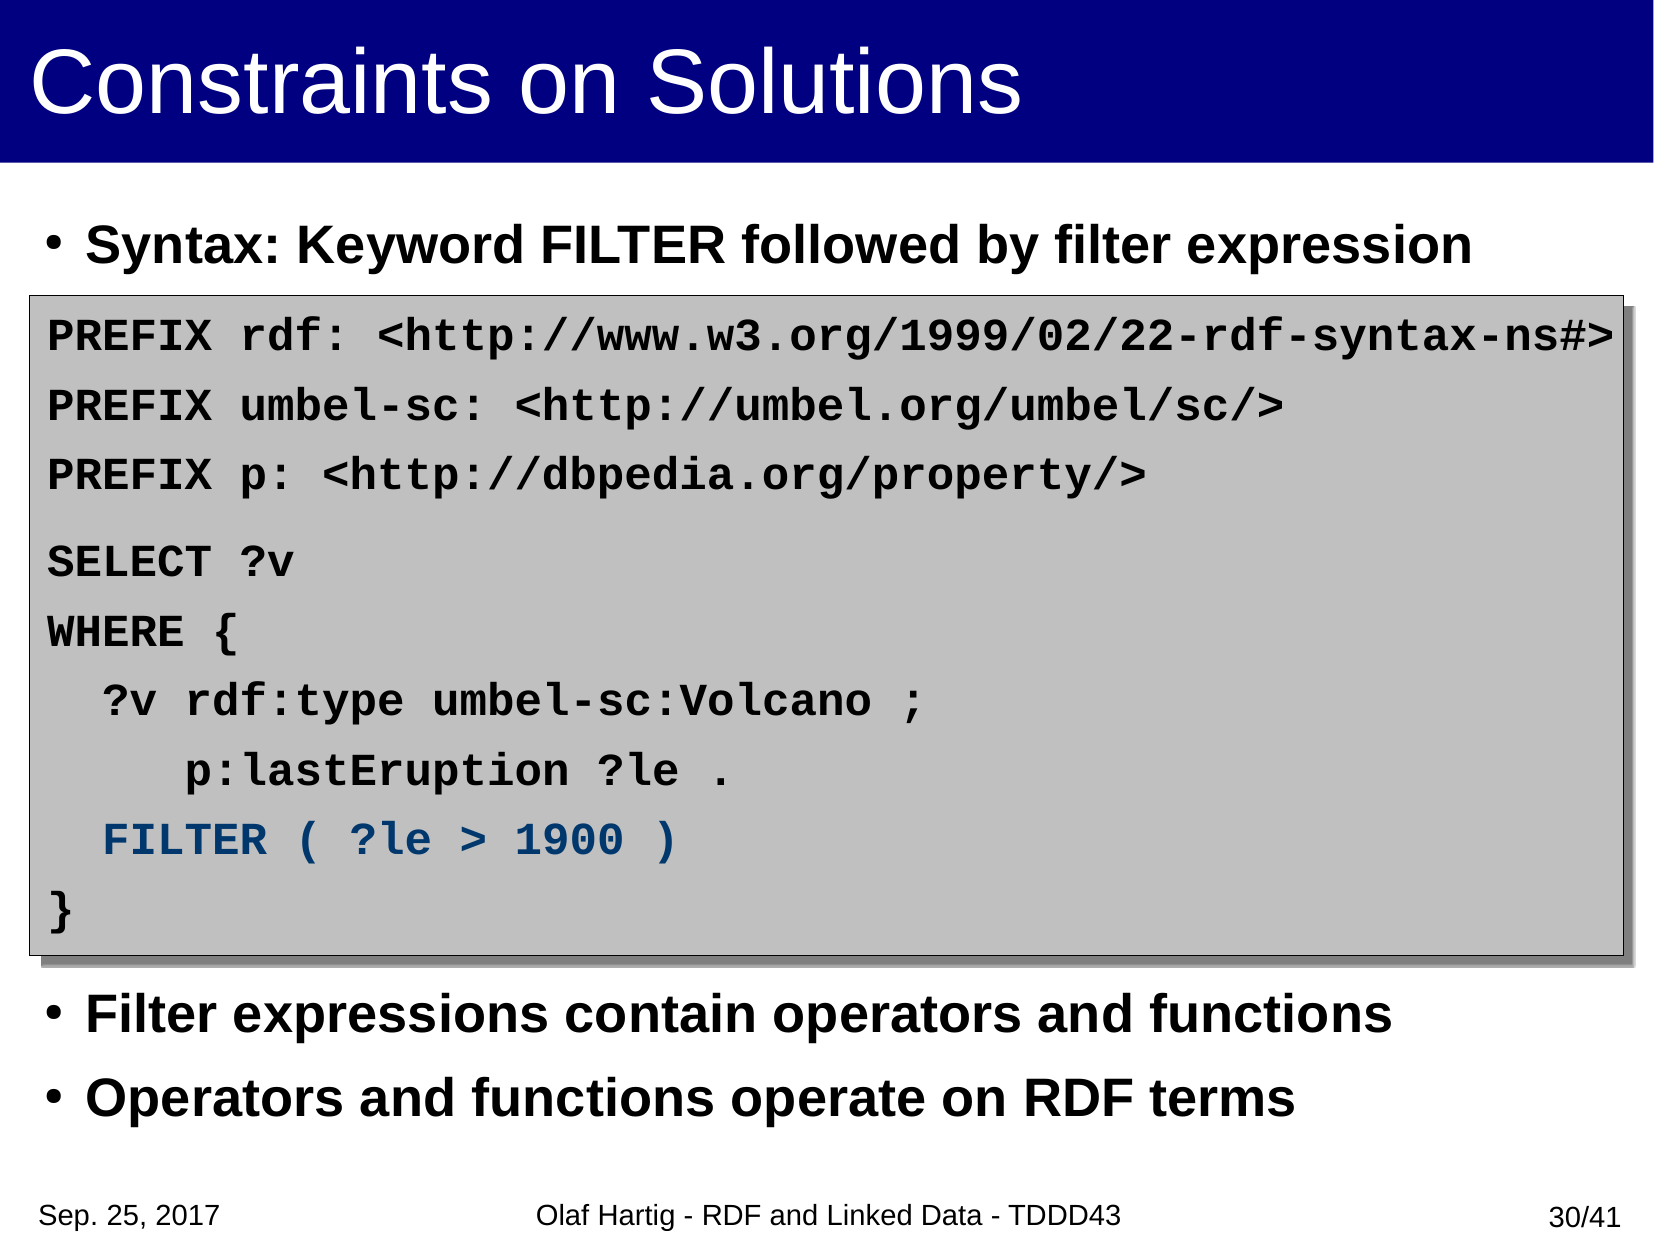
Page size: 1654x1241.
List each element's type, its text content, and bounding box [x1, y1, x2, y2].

text_box Syntax: Keyword FILTER followed by filter expression Filter expressions contain operators and functions Operators and functions operate on RDF terms [29, 956, 1624, 1136]
title Constraints on Solutions [0, 0, 1654, 163]
text_box PREFIX rdf: <http://www.w3.org/1999/02/22-rdf-syntax-ns#> PREFIX umbel-sc: <http://umbel.org/umbel/sc/> PREFIX p: <http://dbpedia.org/property/> SELECT ?v WHERE { ?v rdf:type umbel-sc:Volcano ; p:lastEruption ?le . FILTER ( ?le > 1900 ) } [29, 295, 1624, 956]
text_box Syntax: Keyword FILTER followed by filter expression Filter expressions contain operators and functions Operators and functions operate on RDF terms [29, 206, 1624, 295]
